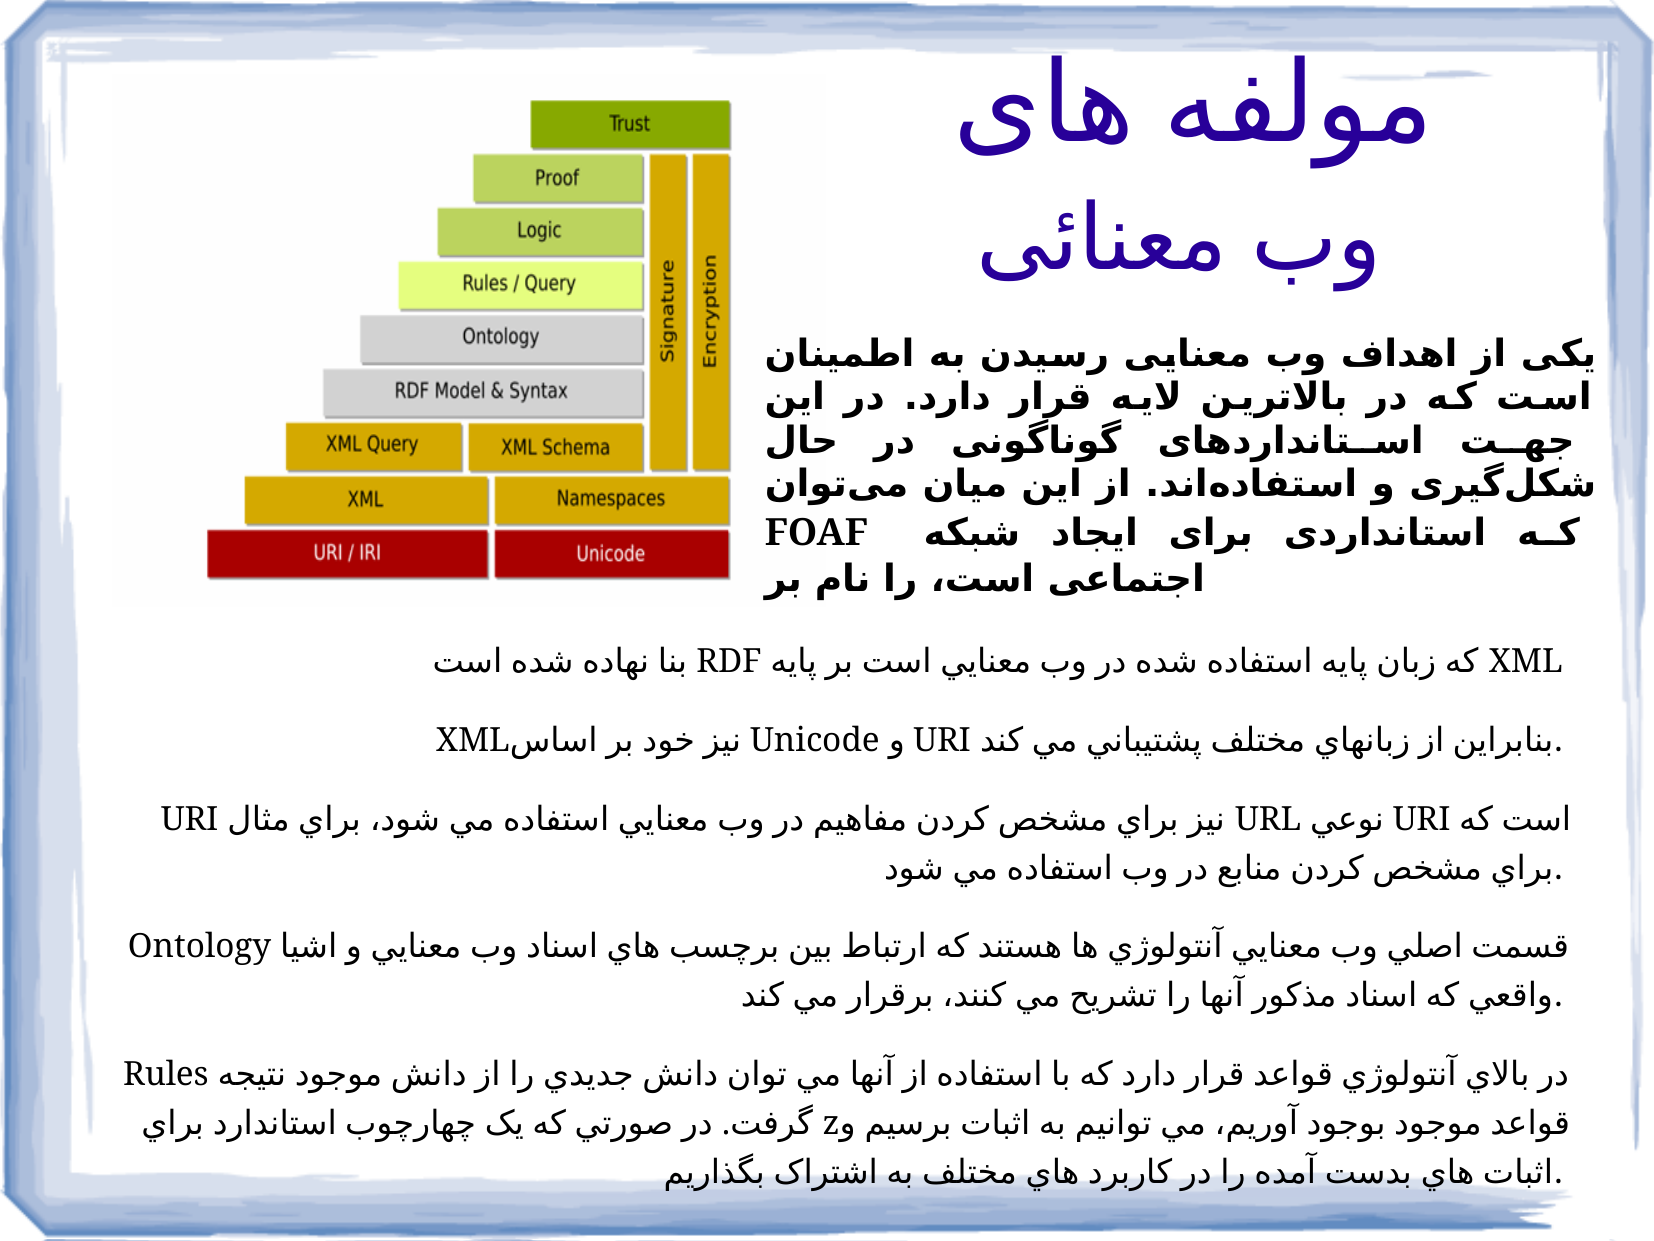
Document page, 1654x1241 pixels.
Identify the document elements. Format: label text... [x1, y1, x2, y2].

text_box یکی از اهداف وب‌ معنایی رسیدن به اطمینان است که در بالاترین لایه قرار دارد. در این جهت استاندارد‌های گوناگونی در حال شکل‌گیری و استفاده‌اند. از این میان می‌توان FOAF که استانداردی برای ایجاد شبکه‌ اجتماعی است، را نام بر [750, 324, 1613, 601]
title مولفه های وب معنائی [787, 54, 1571, 293]
picture [0, 0, 1654, 1241]
list بنا نهاده شده است RDF که زبان پايه استفاده شده در وب معنايي است بر پايه XML XMLنيز خود بر اساس Unicode و URI بنابراين از زبانهاي مختلف پشتيباني مي کند. URI نيز براي مشخص کردن مفاهيم در وب معنايي استفاده مي شود، براي مثال URL نوعي URI است که براي مشخص کردن منابع در وب استفاده مي شود. Ontology قسمت اصلي وب معنايي آنتولوژي ها هستند که ارتباط بين برچسب هاي اسناد وب معنايي و اشيا واقعي که اسناد مذکور آنها را تشريح مي کنند، برقرار مي کند. Rules در بالاي آنتولوژي قواعد قرار دارد که با استفاده از آنها مي توان دانش جديدي را از دانش موجود نتيجه گرفت. در صورتي که يک چهارچوب استاندارد براي zقواعد موجود بوجود آوريم، مي توانيم به اثبات برسيم و اثبات هاي بدست آمده را در کاربرد هاي مختلف به اشتراک بگذاريم. [112, 637, 1572, 1126]
